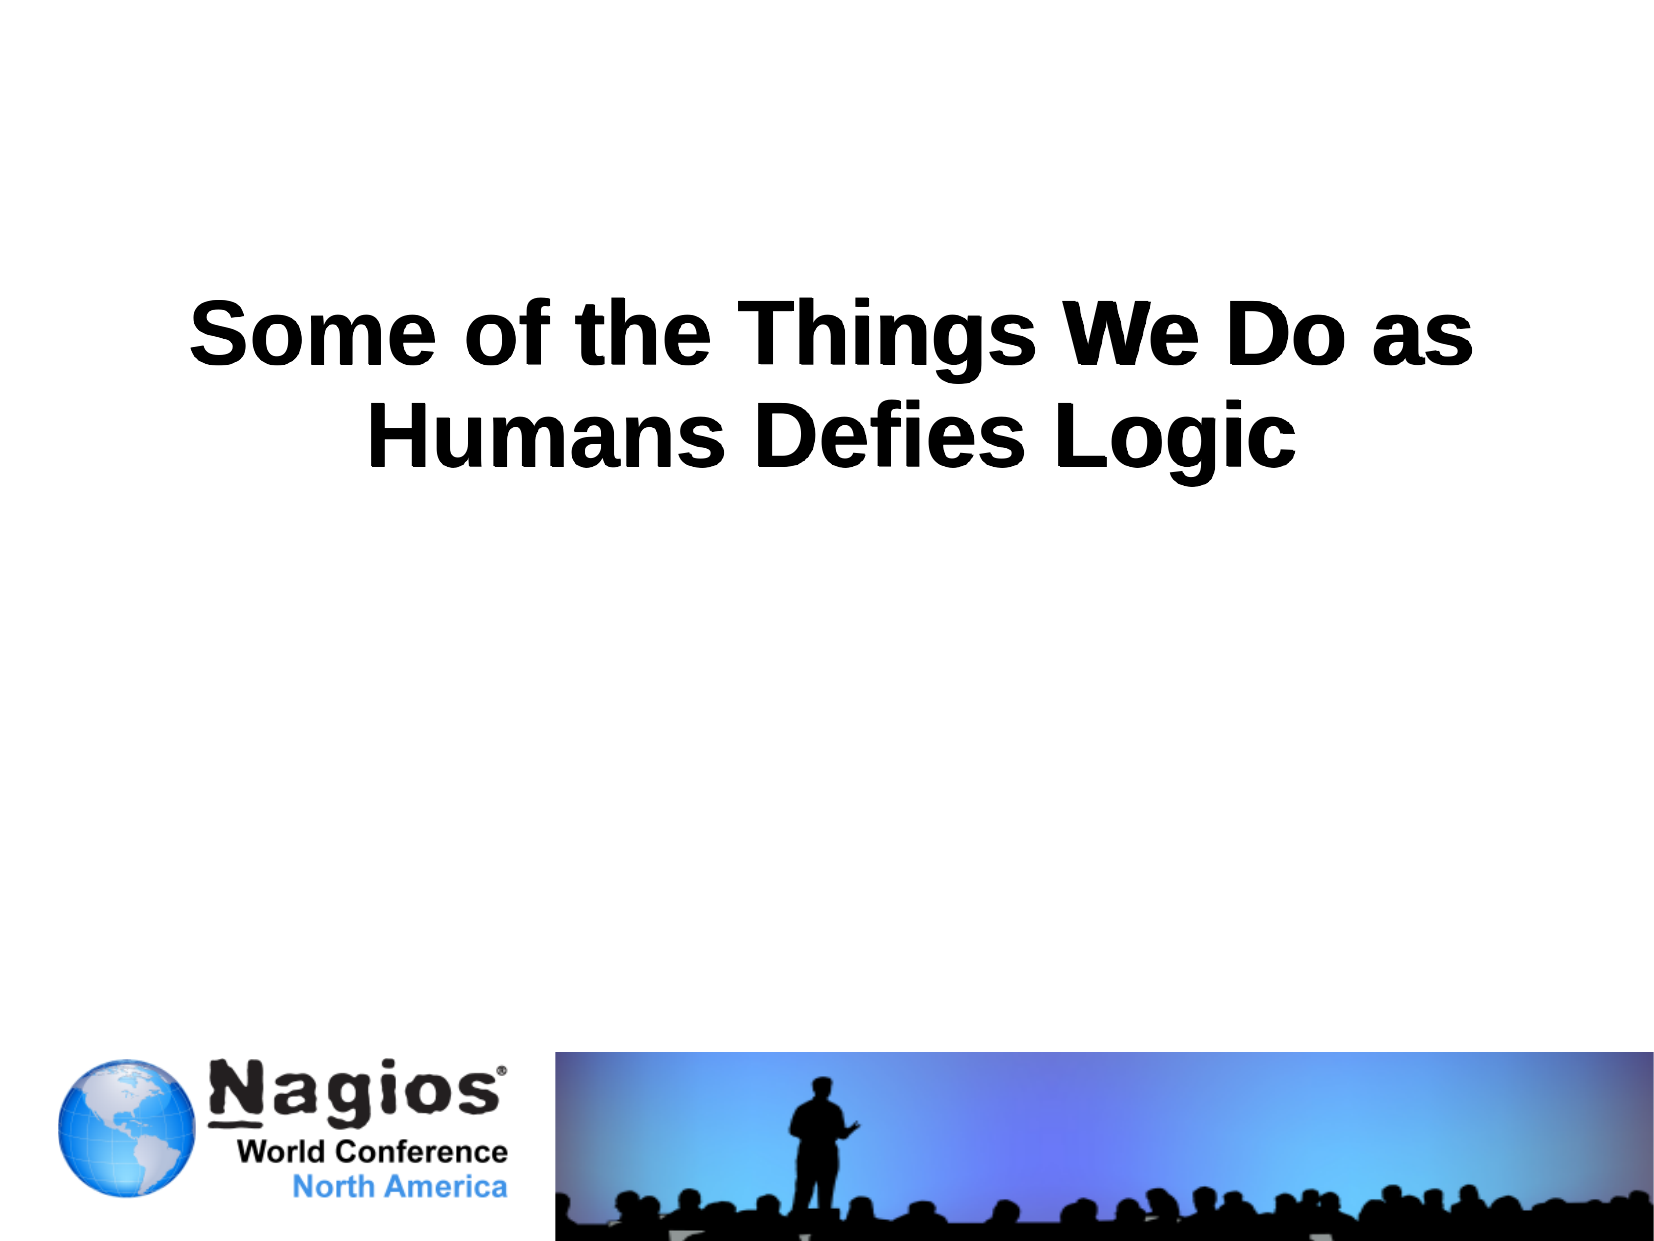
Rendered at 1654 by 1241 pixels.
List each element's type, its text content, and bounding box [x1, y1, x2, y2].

picture [58, 1058, 509, 1228]
title Some of the Things We Do as Humans Defies Logic [87, 280, 1576, 488]
picture [555, 1052, 1654, 1241]
